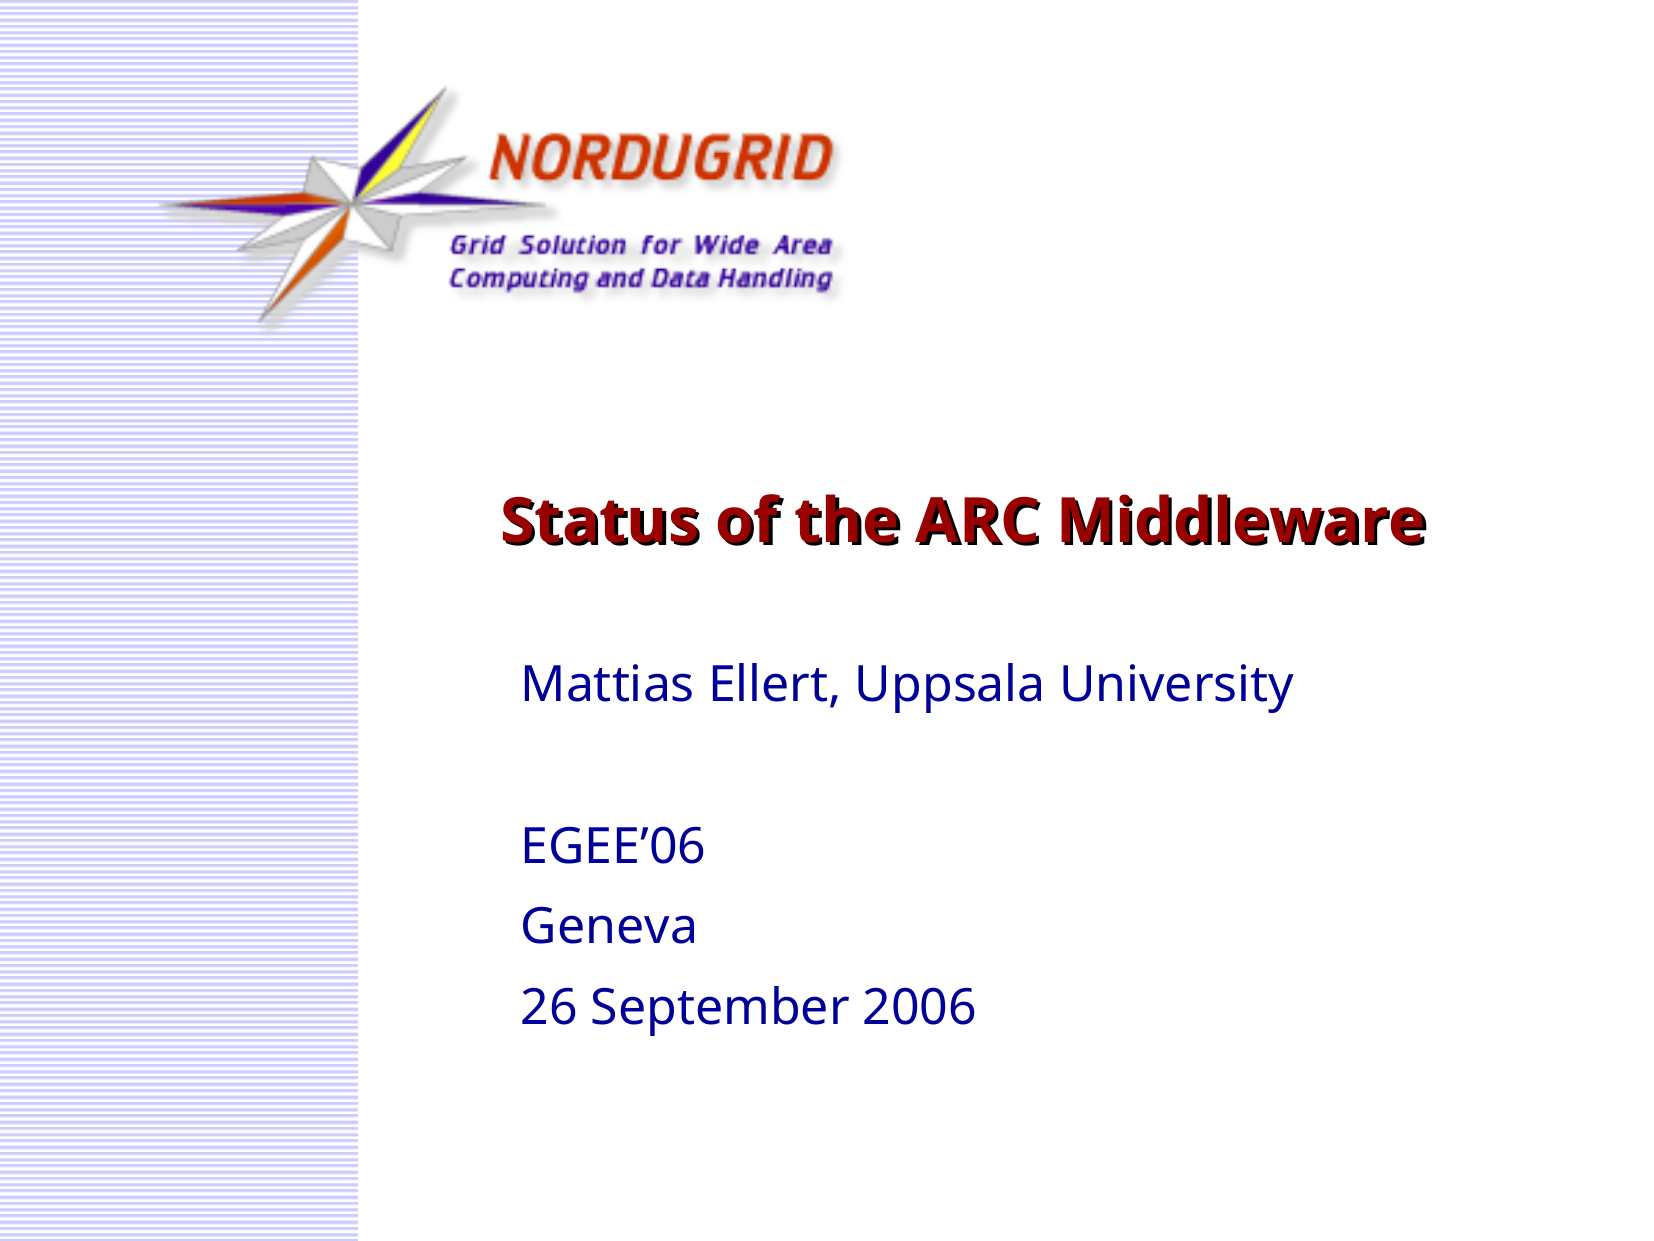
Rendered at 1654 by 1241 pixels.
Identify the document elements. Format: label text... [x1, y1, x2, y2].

title Status of the ARC Middleware [397, 385, 1530, 652]
subtitle Mattias Ellert, Uppsala University EGEE’06 Geneva 26 September 2006 [520, 637, 1433, 1051]
picture [0, 0, 853, 1241]
